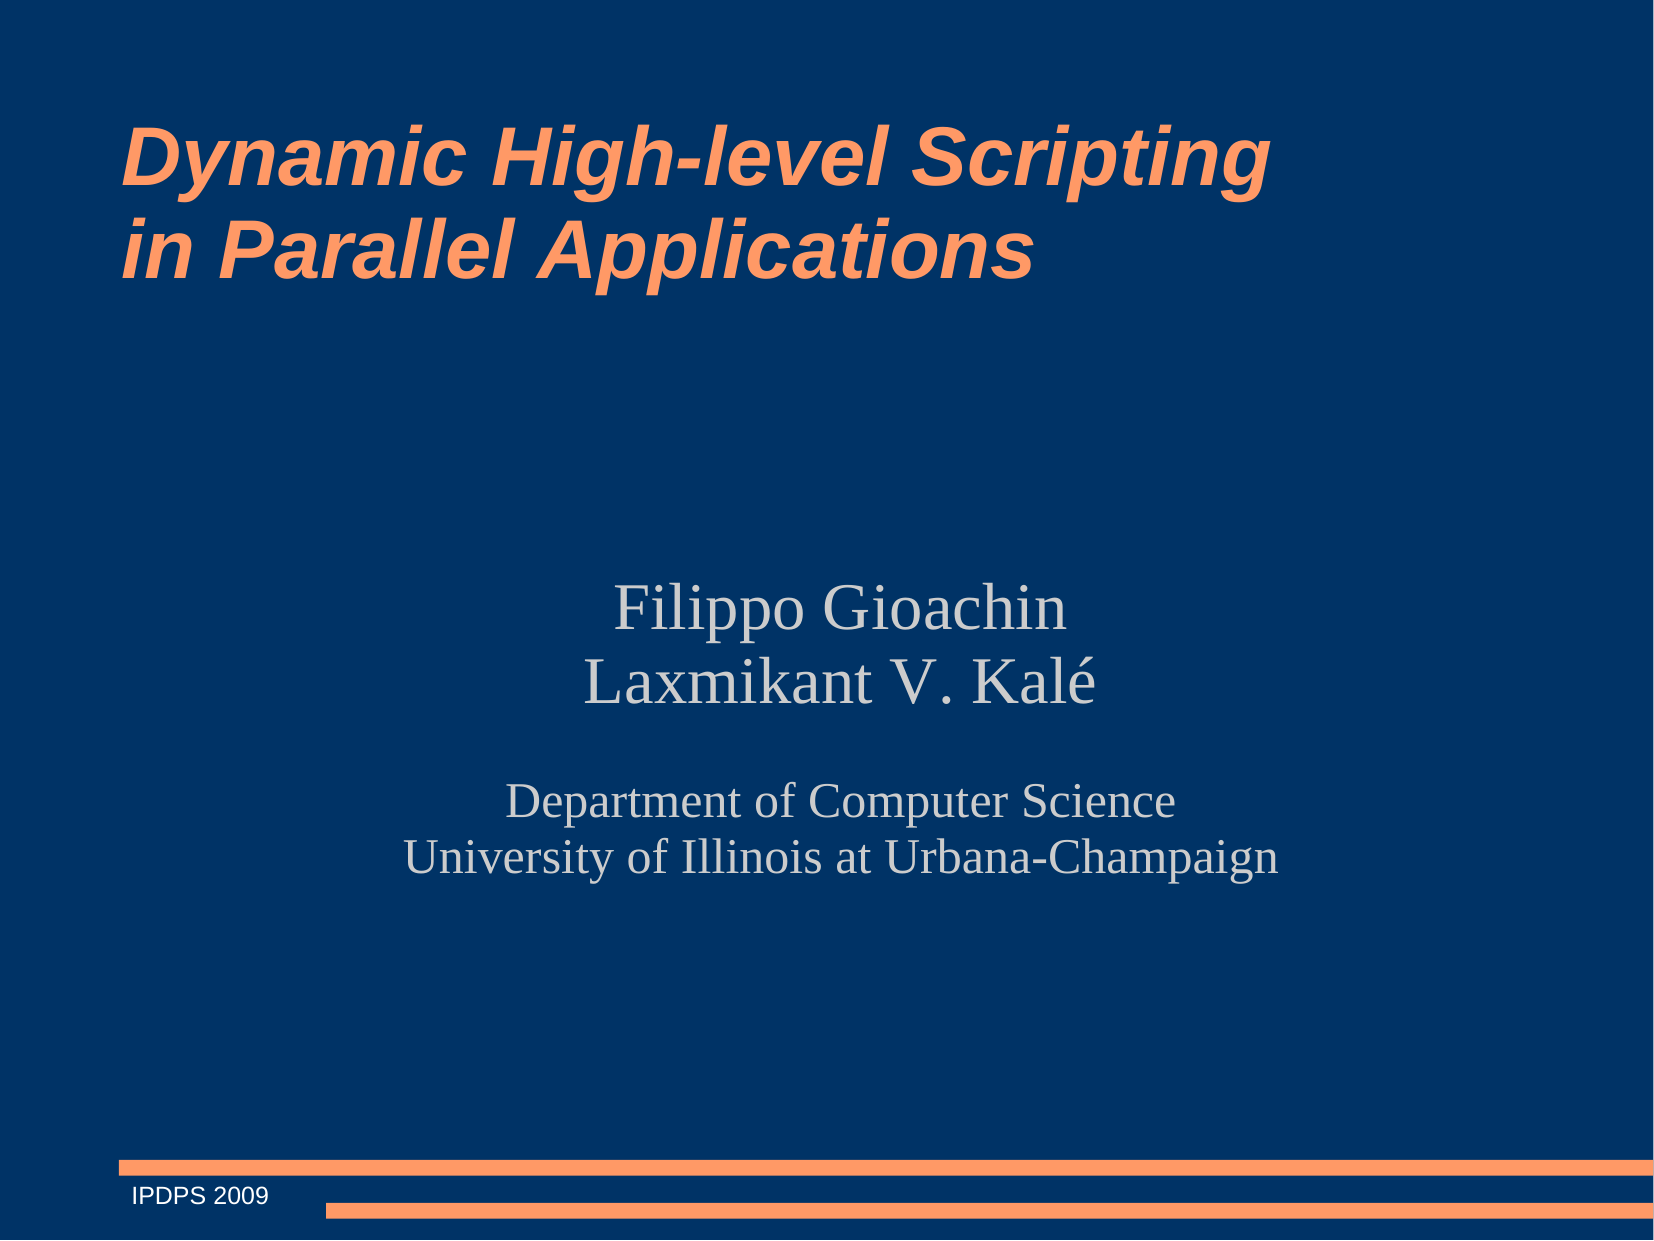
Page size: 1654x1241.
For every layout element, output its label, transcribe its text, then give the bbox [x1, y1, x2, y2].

subtitle Filippo Gioachin Laxmikant V. Kalé Department of Computer Science University of Illinois at Urbana-Champaign [121, 322, 1561, 1133]
title Dynamic High-level Scripting in Parallel Applications [121, 99, 1534, 307]
